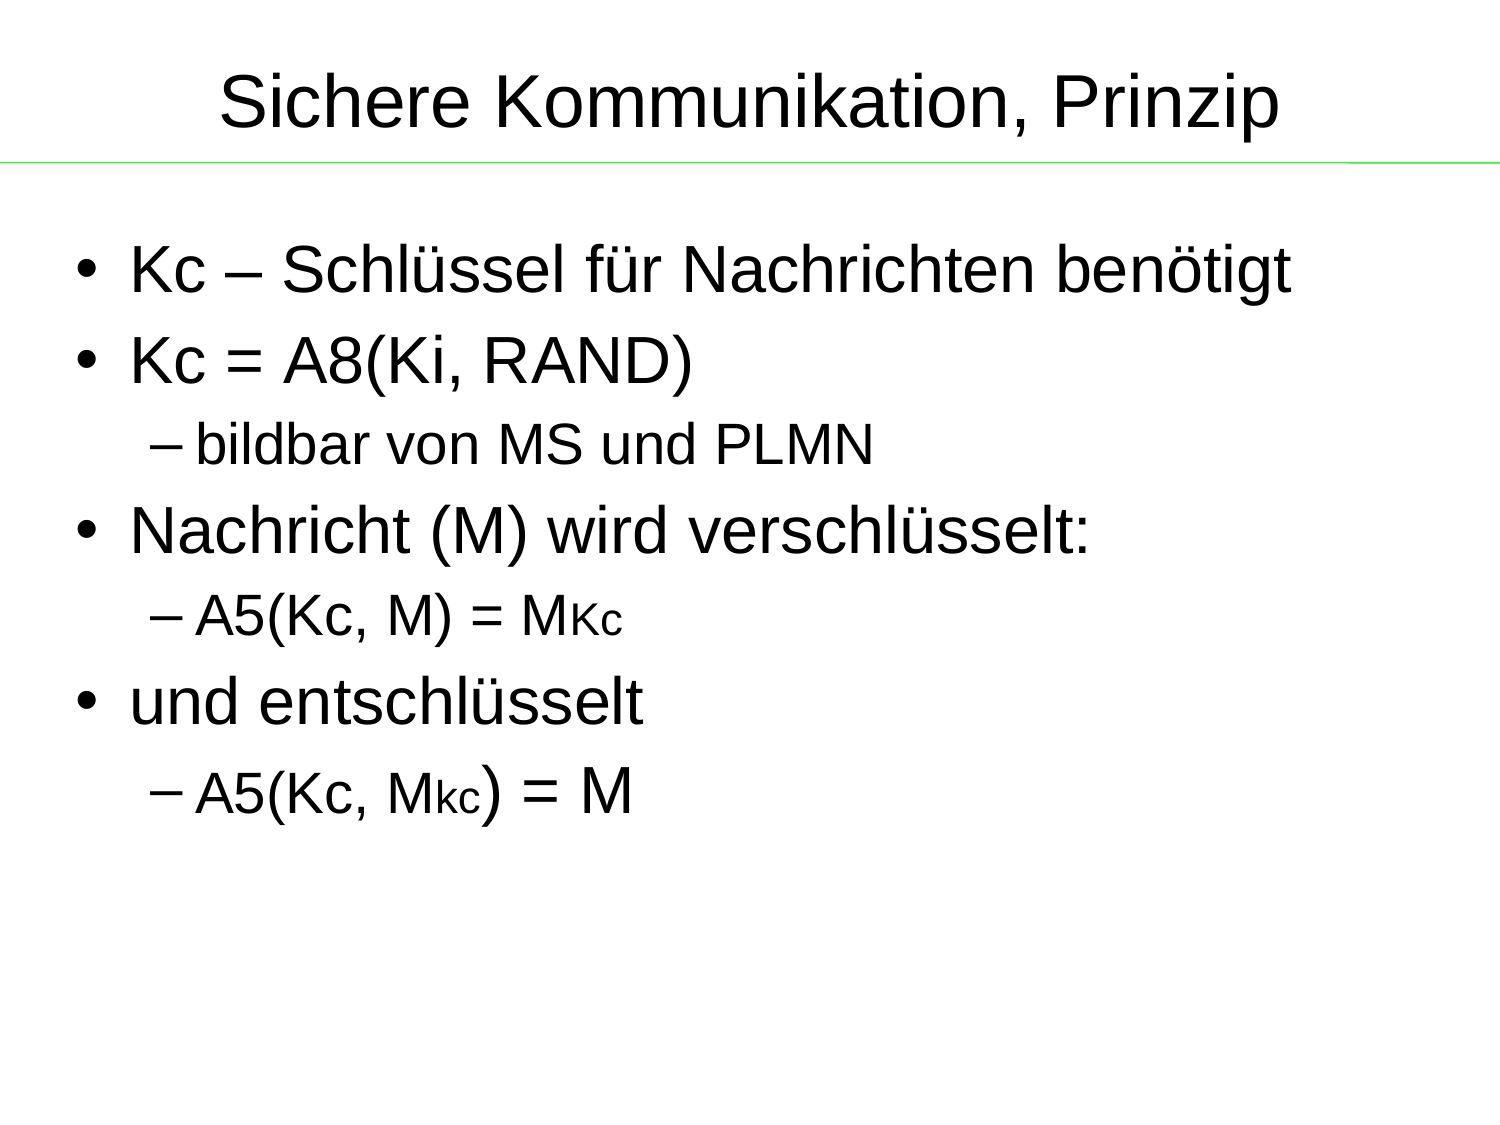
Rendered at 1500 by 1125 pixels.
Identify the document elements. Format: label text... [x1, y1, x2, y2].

title Sichere Kommunikation, Prinzip [75, 57, 1426, 148]
list Kc – Schlüssel für Nachrichten benötigt Kc = A8(Ki, RAND)‏ bildbar von MS und PLMN Nachricht (M) wird verschlüsselt: A5(Kc, M) = MKc und entschlüsselt A5(Kc, Mkc) = M [75, 232, 1426, 986]
